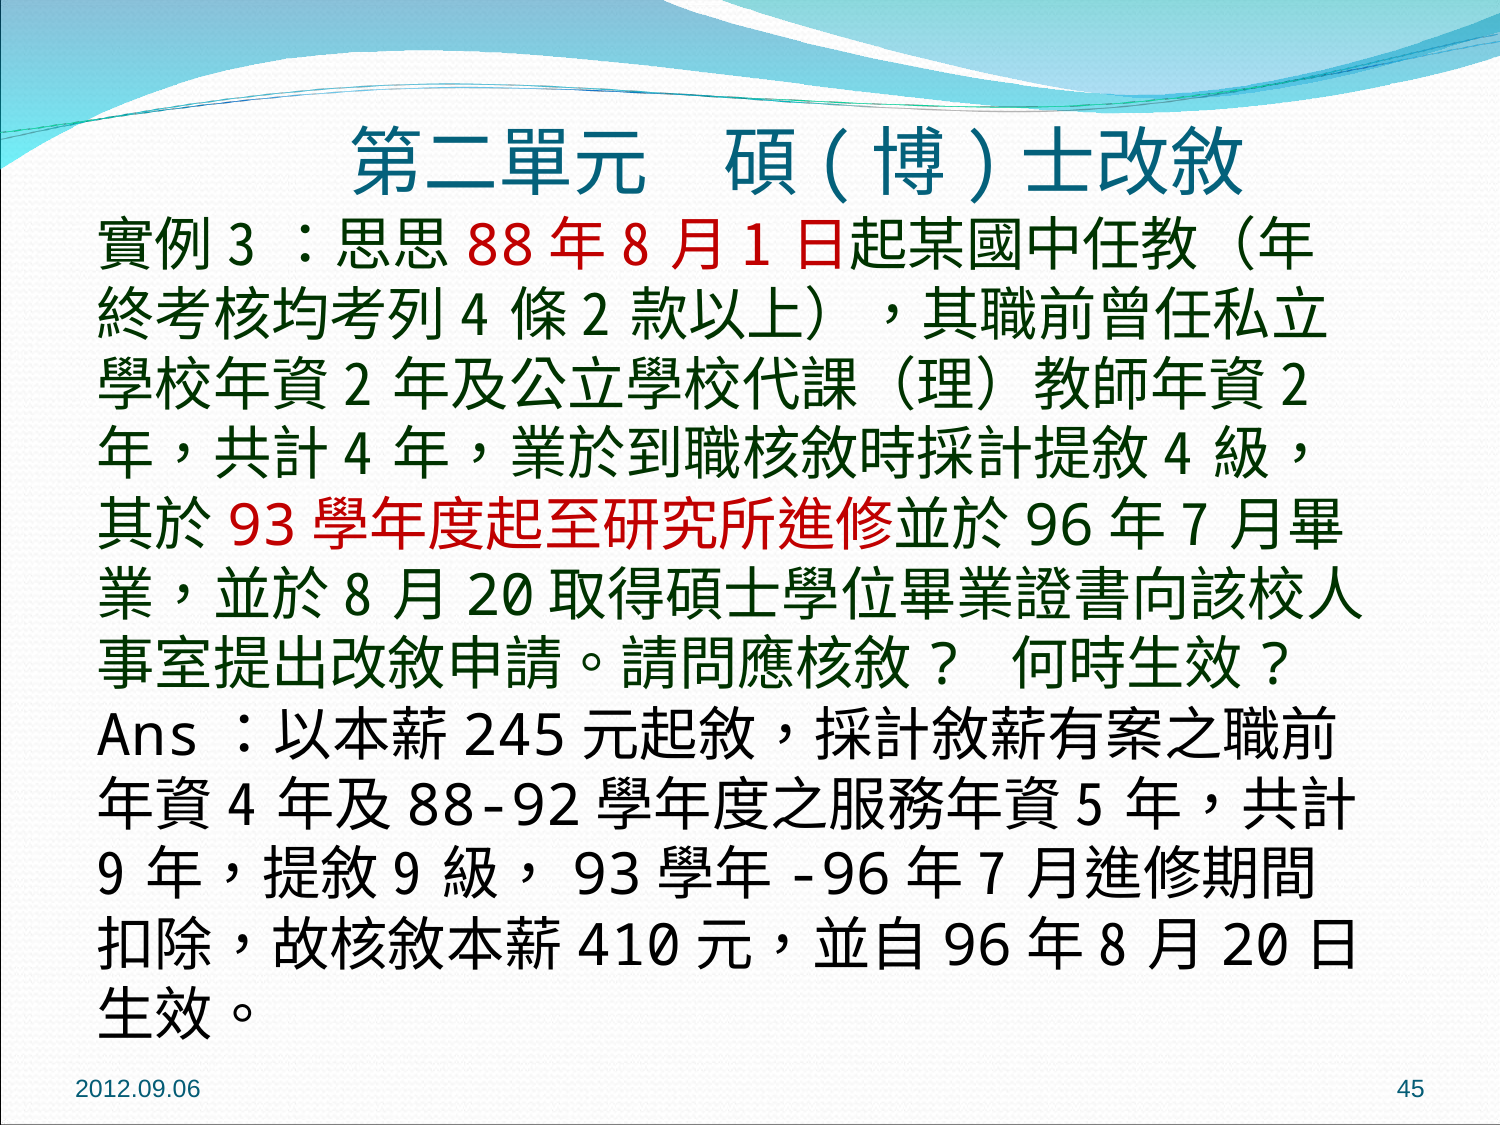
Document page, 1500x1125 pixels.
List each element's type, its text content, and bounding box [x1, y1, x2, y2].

text_box <number> [1299, 1042, 1426, 1103]
text_box 實例3：思思88年8月1日起某國中任教（年終考核均考列4條2款以上），其職前曾任私立學校年資2年及公立學校代課（理）教師年資2年，共計4年，業於到職核敘時採計提敘4級，其於93學年度起至研究所進修並於96年7月畢業，並於8月20取得碩士學位畢業證書向該校人事室提出改敘申請。請問應核敘? 何時生效? Ans：以本薪245元起敘，採計敘薪有案之職前年資4年及88-92學年度之服務年資5年，共計9年，提敘9級，93學年-96年7月進修期間扣除，故核敘本薪410元，並自96年8月20日生效。 [81, 199, 1383, 1055]
text_box 第二單元 碩(博)士改敘 [159, 54, 1435, 205]
text_box 2012.09.06 [74, 1042, 426, 1103]
picture [0, 0, 1500, 1125]
